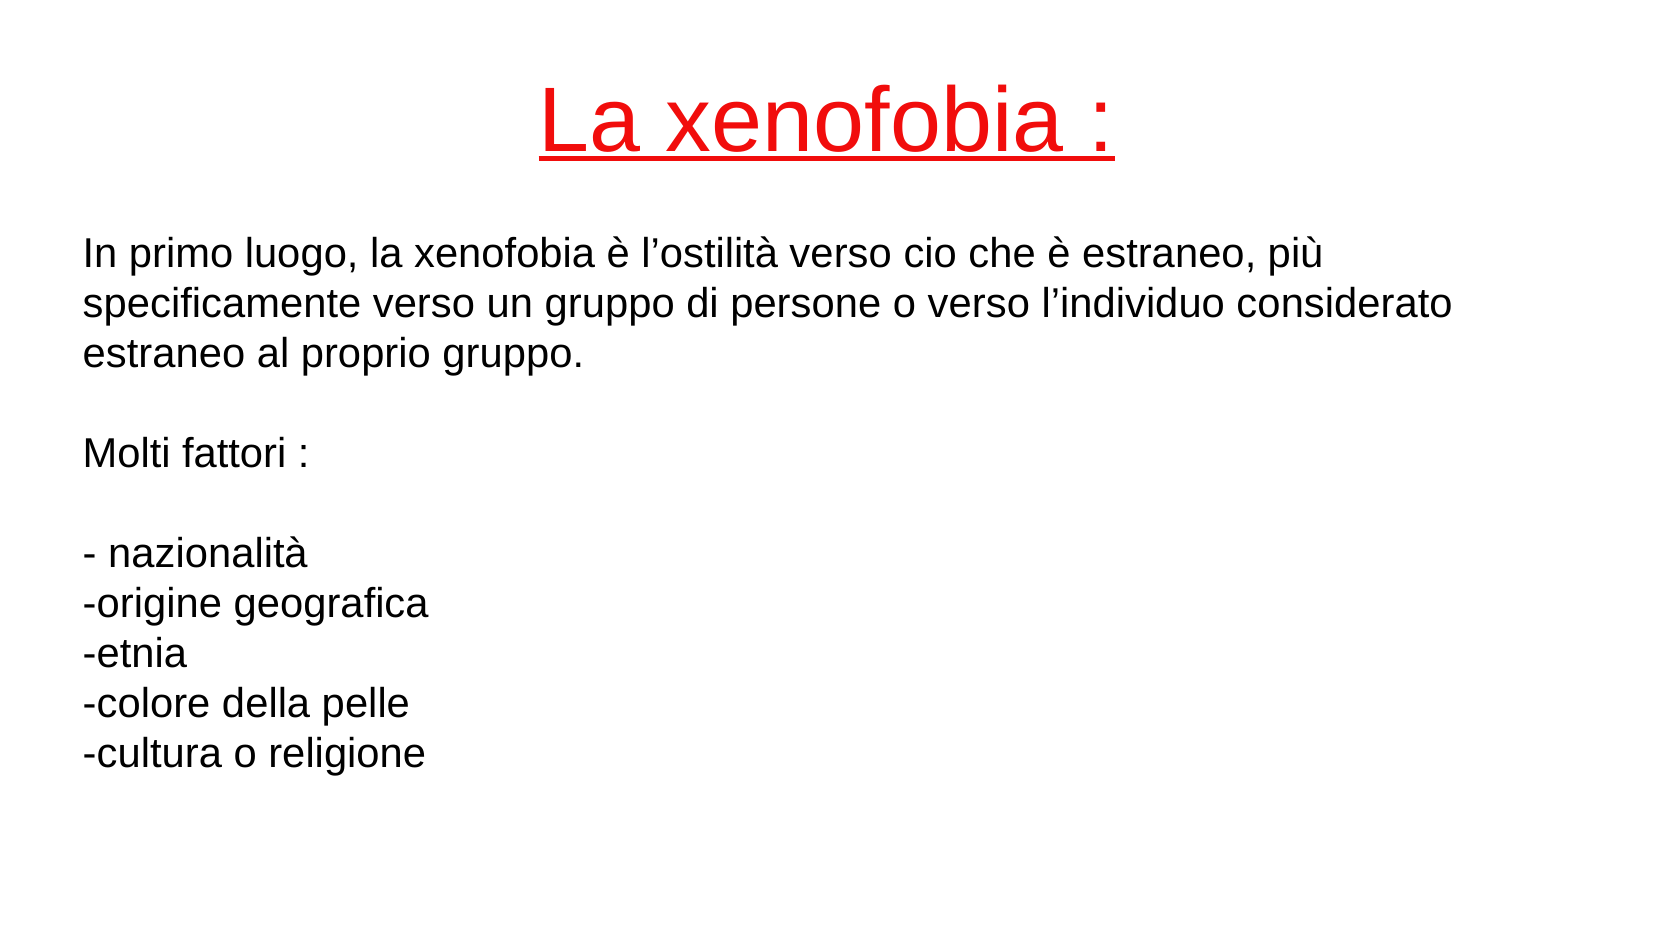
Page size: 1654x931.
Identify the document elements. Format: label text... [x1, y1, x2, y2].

text_box In primo luogo, la xenofobia è l’ostilità verso cio che è estraneo, più specificamente verso un gruppo di persone o verso l’individuo considerato estraneo al proprio gruppo. Molti fattori : - nazionalità -origine geografica -etnia -colore della pelle -cultura o religione [82, 225, 1571, 826]
text_box La xenofobia : [82, 59, 1571, 170]
